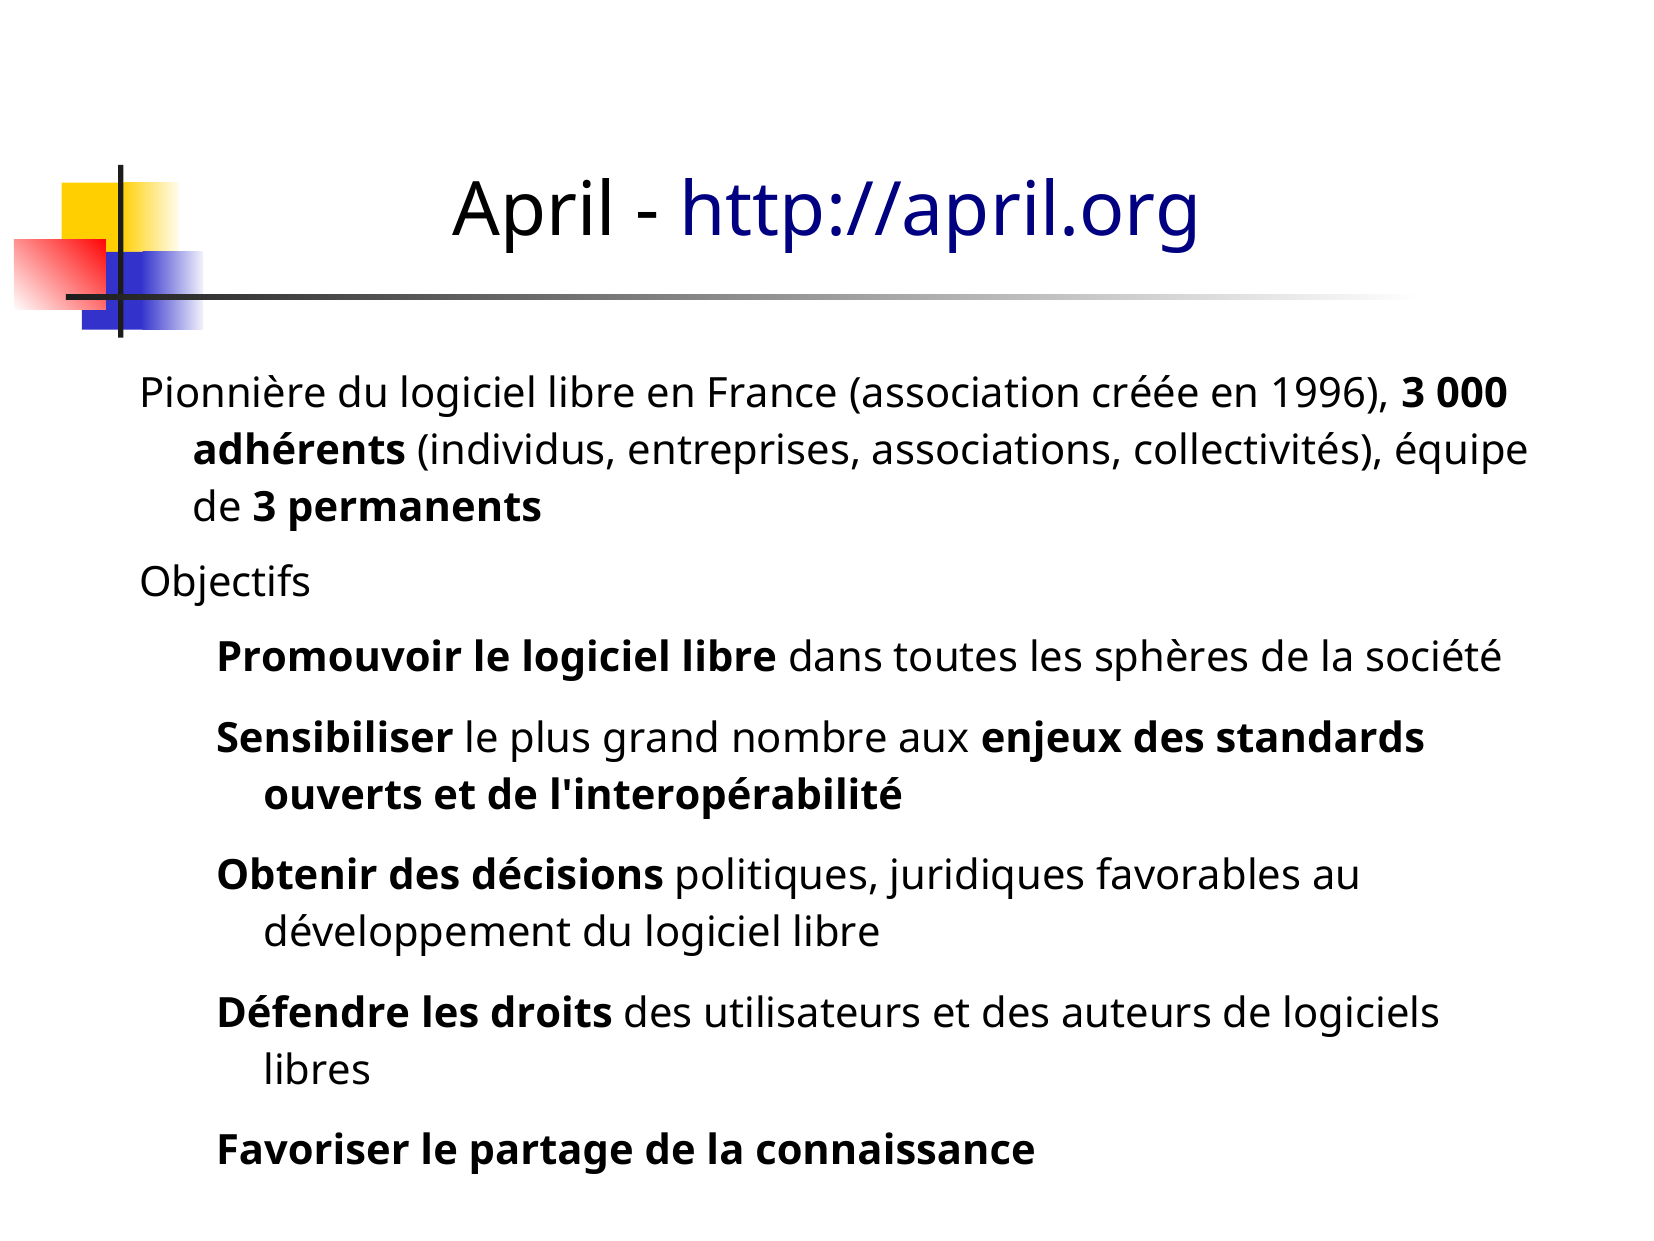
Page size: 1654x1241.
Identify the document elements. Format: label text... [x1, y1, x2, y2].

title April - http://april.org [121, 102, 1534, 311]
list Pionnière du logiciel libre en France (association créée en 1996), 3 000 adhérents (individus, entreprises, associations, collectivités), équipe de 3 permanents Objectifs Promouvoir le logiciel libre dans toutes les sphères de la société Sensibiliser le plus grand nombre aux enjeux des standards ouverts et de l'interopérabilité Obtenir des décisions politiques, juridiques favorables au développement du logiciel libre Défendre les droits des utilisateurs et des auteurs de logiciels libres Favoriser le partage de la connaissance [121, 362, 1534, 1153]
